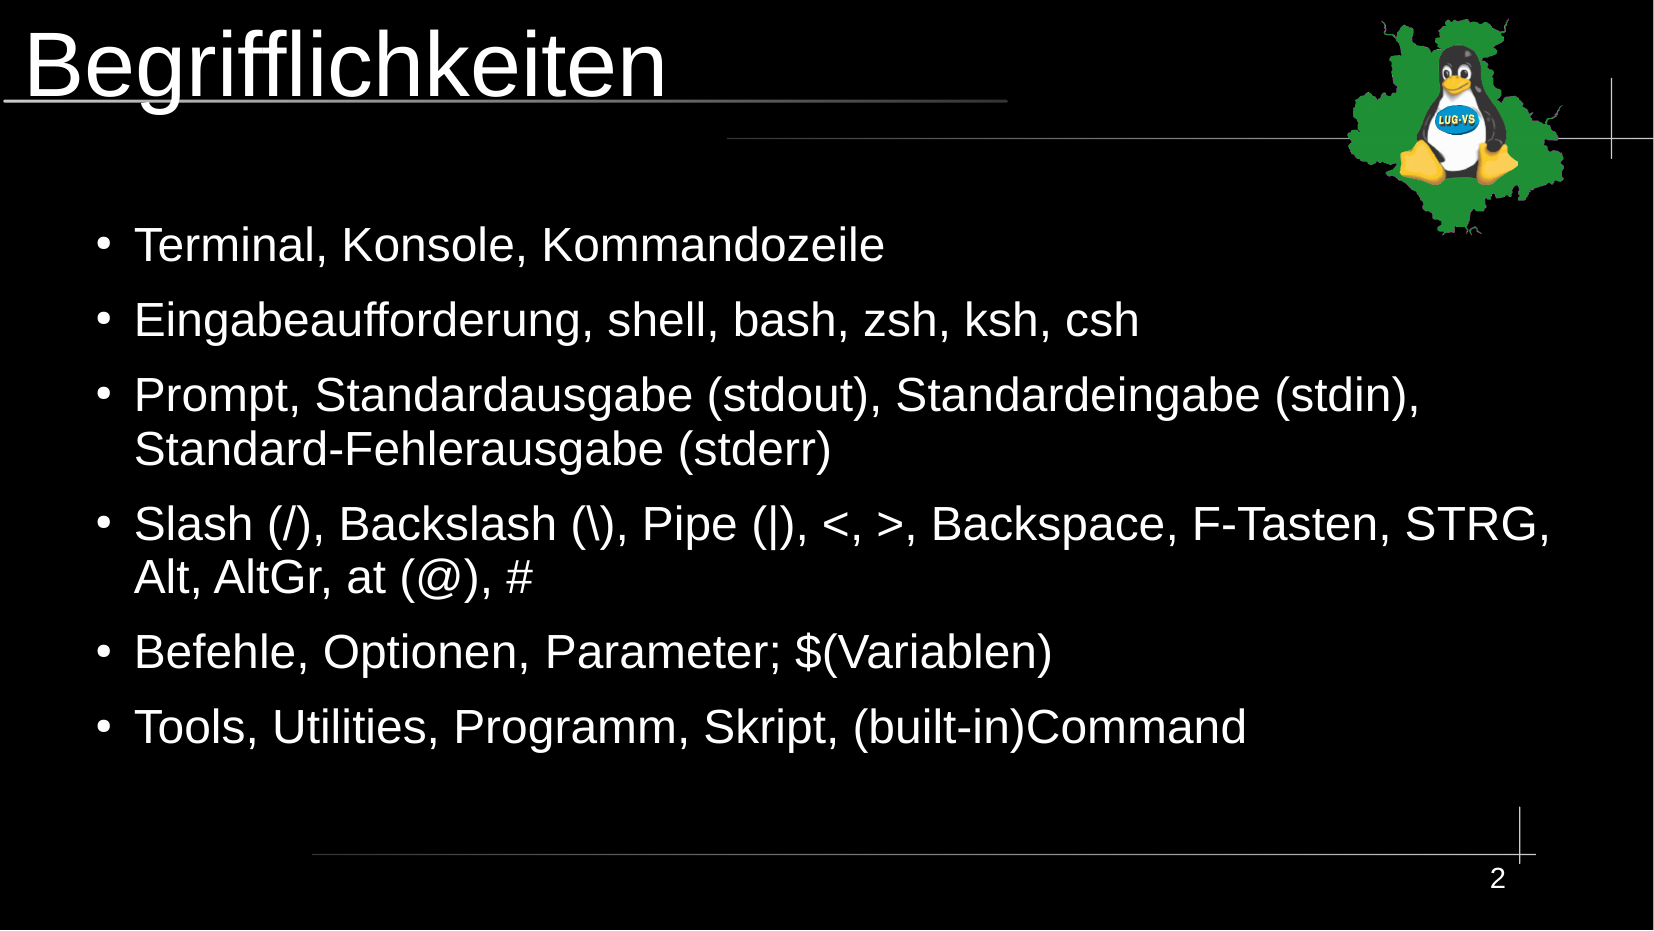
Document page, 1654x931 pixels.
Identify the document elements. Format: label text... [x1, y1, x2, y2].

list Terminal, Konsole, Kommandozeile Eingabeaufforderung, shell, bash, zsh, ksh, csh Prompt, Standardausgabe (stdout), Standardeingabe (stdin), Standard-Fehlerausgabe (stderr) Slash (/), Backslash (\), Pipe (|), <, >, Backspace, F-Tasten, STRG, Alt, AltGr, at (@), # Befehle, Optionen, Parameter; $(Variablen) Tools, Utilities, Programm, Skript, (built-in)Command [82, 217, 1571, 758]
title Begrifflichkeiten [23, 11, 1589, 119]
picture [1341, 12, 1571, 237]
